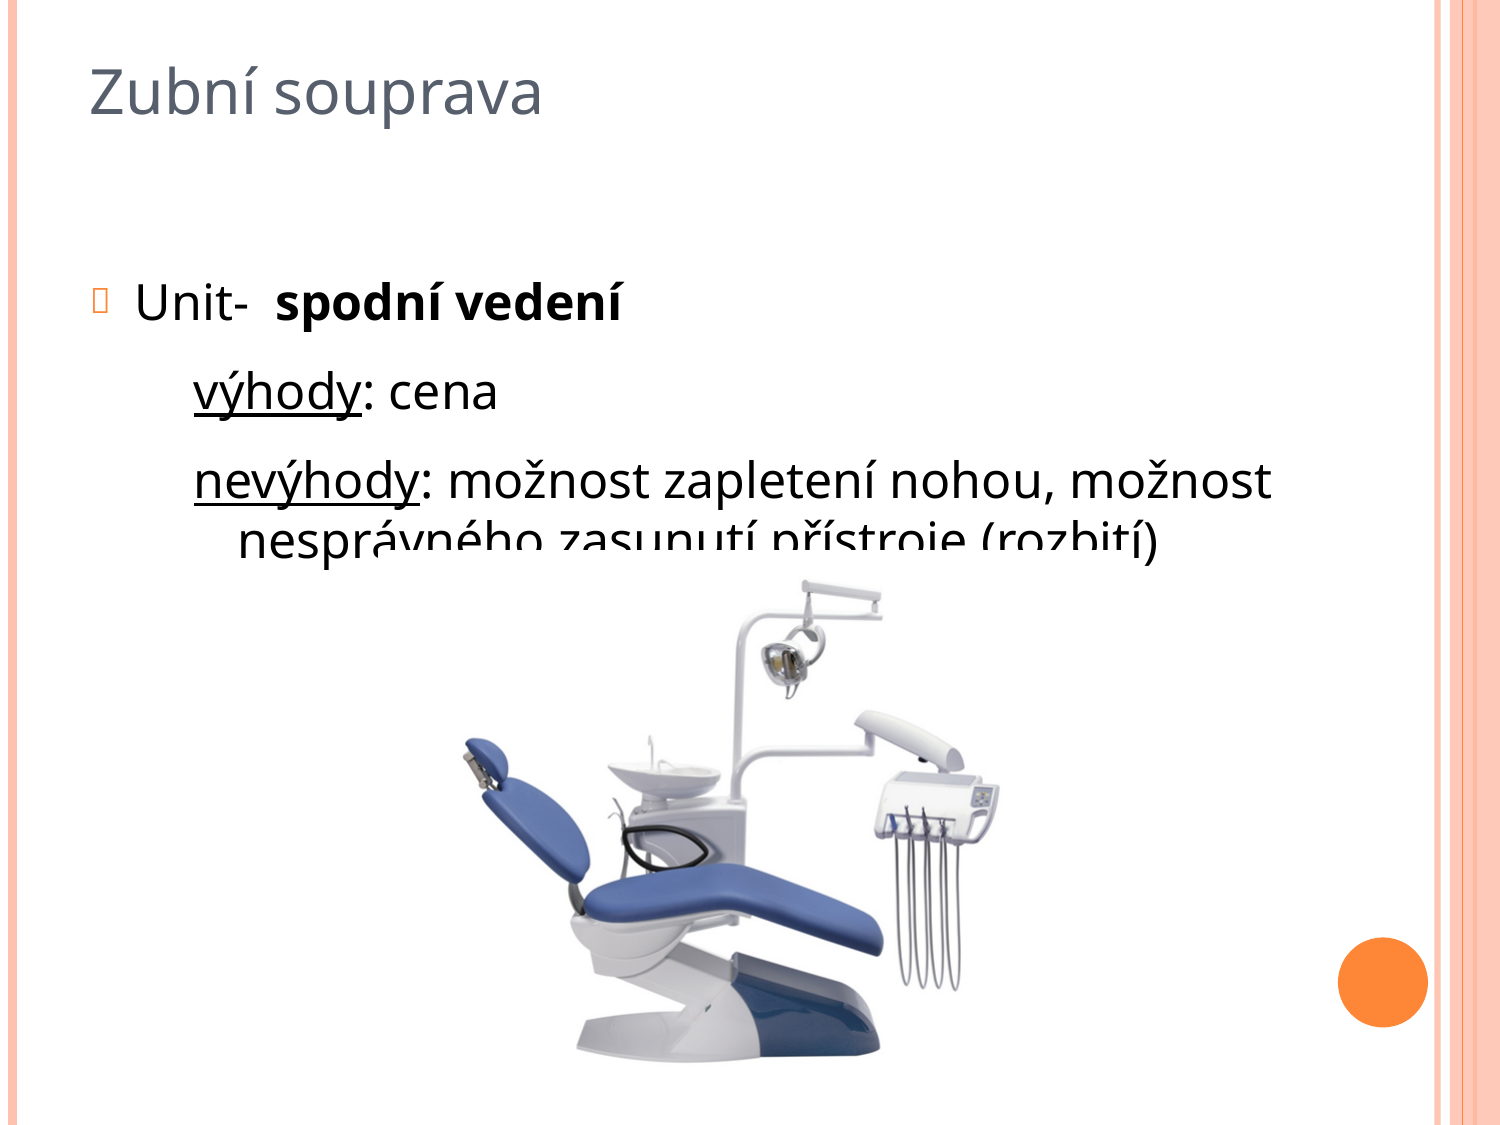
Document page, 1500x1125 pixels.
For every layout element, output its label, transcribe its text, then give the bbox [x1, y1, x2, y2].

list Unit- spodní vedení výhody: cena nevýhody: možnost zapletení nohou, možnost nesprávného zasunutí přístroje (rozbití) [75, 262, 1300, 1062]
title Zubní souprava [75, 45, 1300, 233]
picture [378, 550, 1129, 1081]
